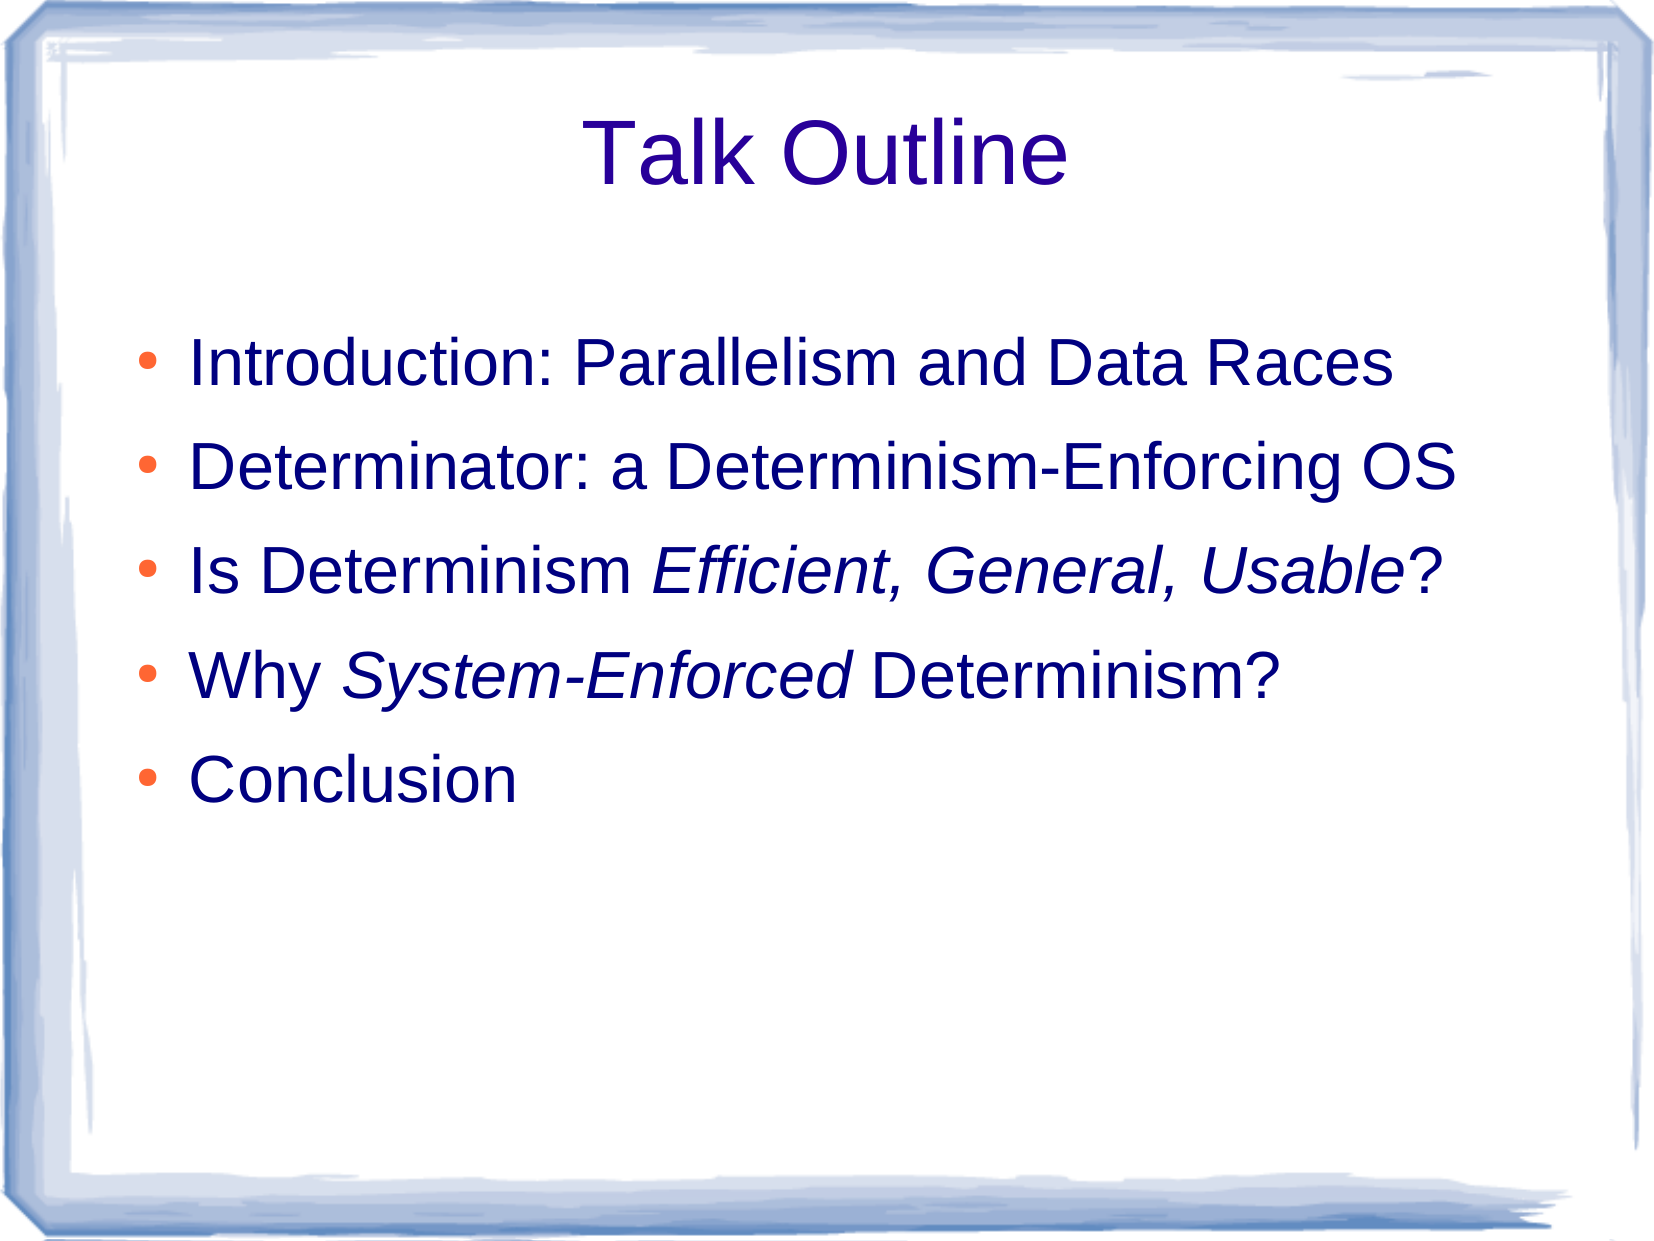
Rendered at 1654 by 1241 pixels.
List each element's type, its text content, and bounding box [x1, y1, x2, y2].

picture [0, 0, 1654, 1241]
list Introduction: Parallelism and Data Races Determinator: a Determinism-Enforcing OS Is Determinism Efficient, General, Usable? Why System-Enforced Determinism? Conclusion [118, 324, 1571, 990]
title Talk Outline [82, 56, 1571, 250]
